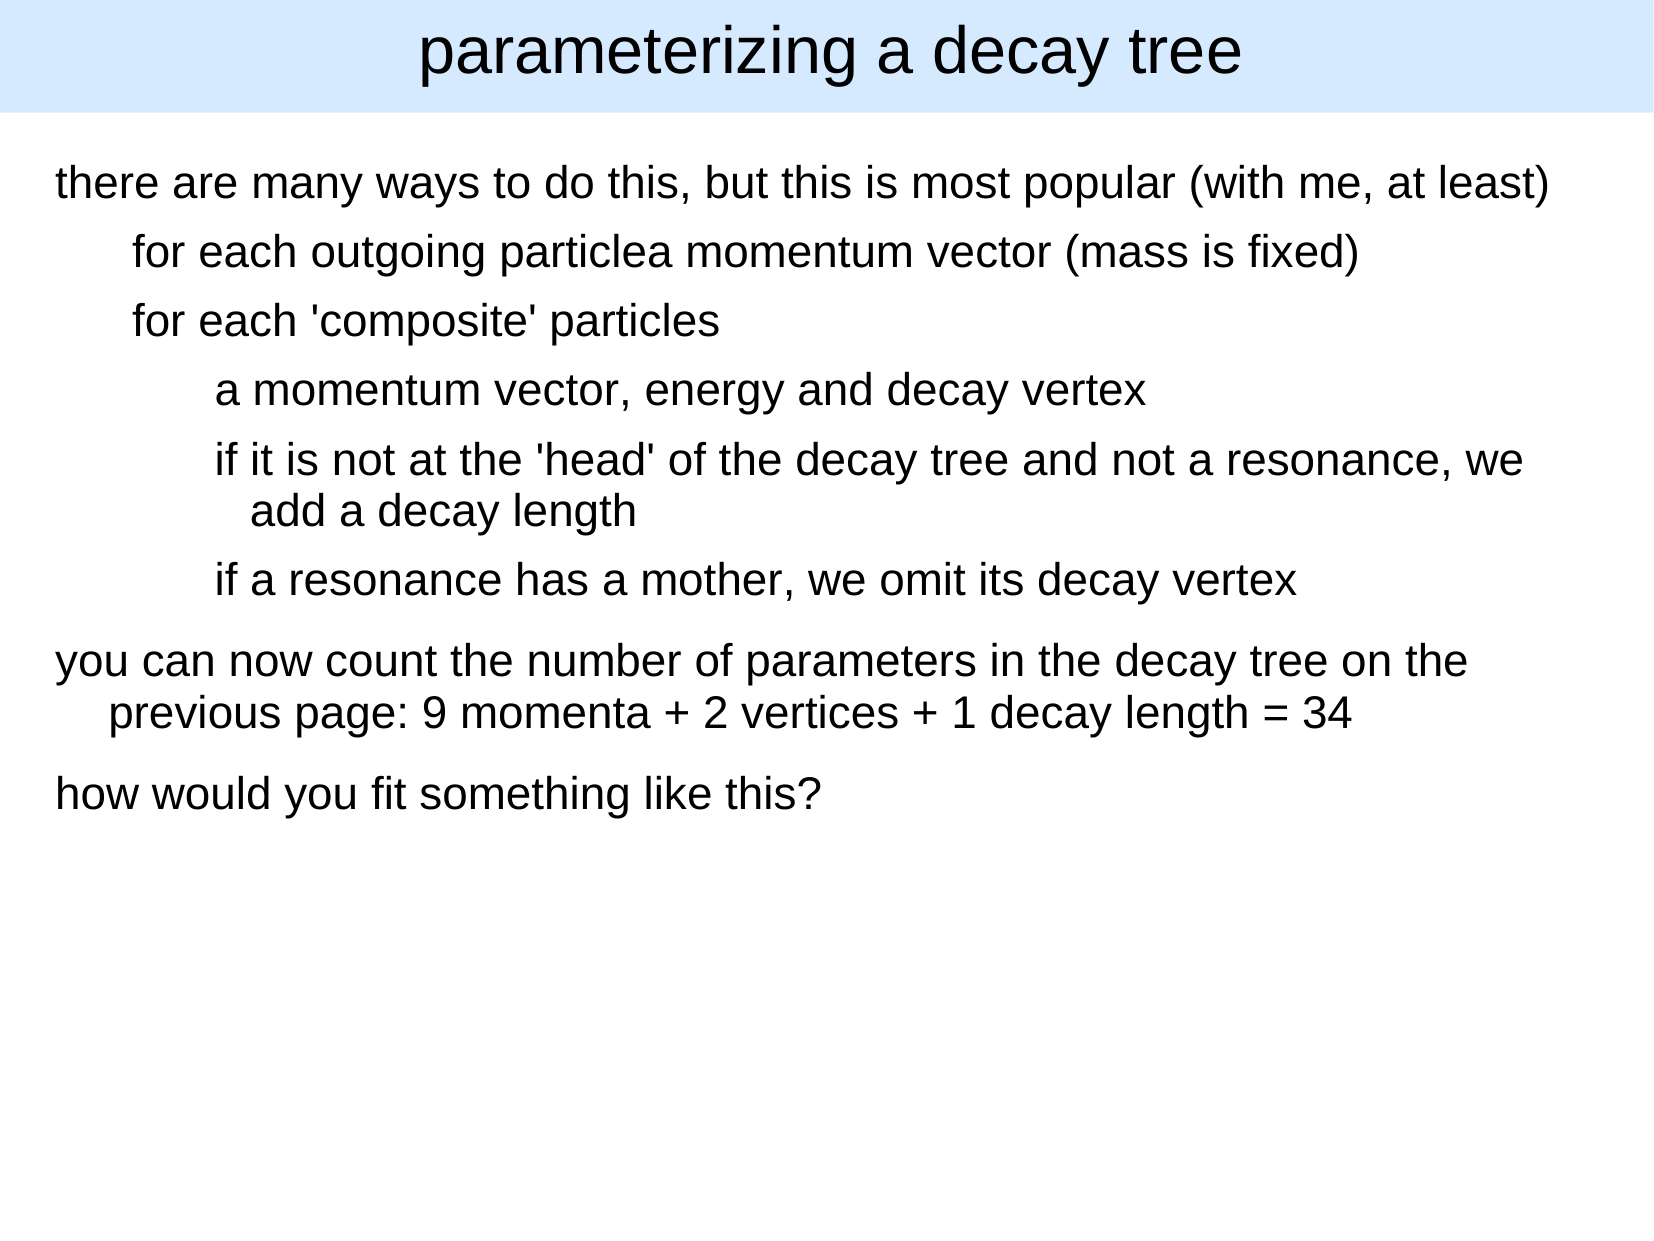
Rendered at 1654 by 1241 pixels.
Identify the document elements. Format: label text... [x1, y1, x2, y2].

list there are many ways to do this, but this is most popular (with me, at least) for each outgoing particlea momentum vector (mass is fixed) for each 'composite' particles a momentum vector, energy and decay vertex if it is not at the 'head' of the decay tree and not a resonance, we add a decay length if a resonance has a mother, we omit its decay vertex you can now count the number of parameters in the decay tree on the previous page: 9 momenta + 2 vertices + 1 decay length = 34 how would you fit something like this? [37, 156, 1613, 987]
title parameterizing a decay tree [86, 0, 1576, 100]
